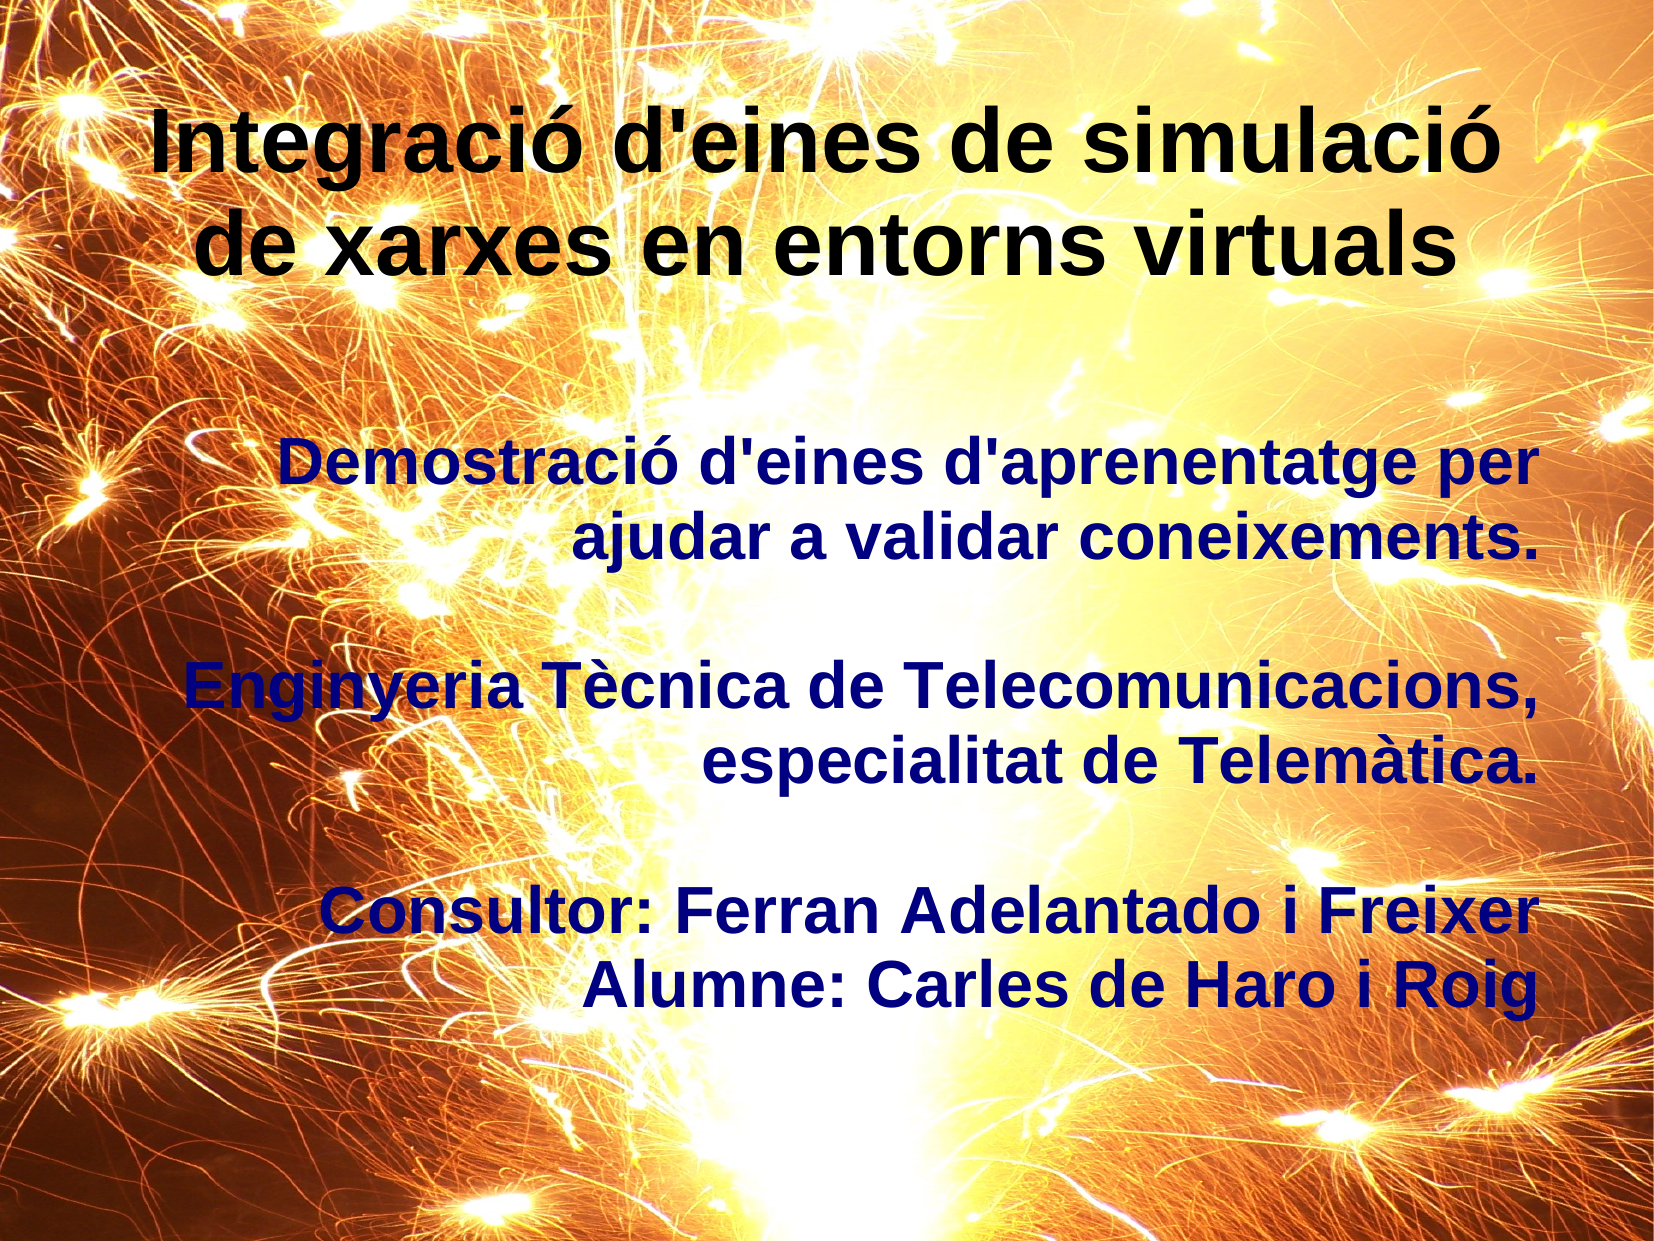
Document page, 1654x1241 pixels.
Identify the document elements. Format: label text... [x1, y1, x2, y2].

subtitle Demostració d'eines d'aprenentatge per ajudar a validar coneixements. Enginyeria Tècnica de Telecomunicacions, especialitat de Telemàtica. Consultor: Ferran Adelantado i Freixer Alumne: Carles de Haro i Roig [118, 321, 1542, 1125]
picture [0, 0, 1654, 1241]
title Integració d'eines de simulació de xarxes en entorns virtuals [82, 88, 1571, 296]
